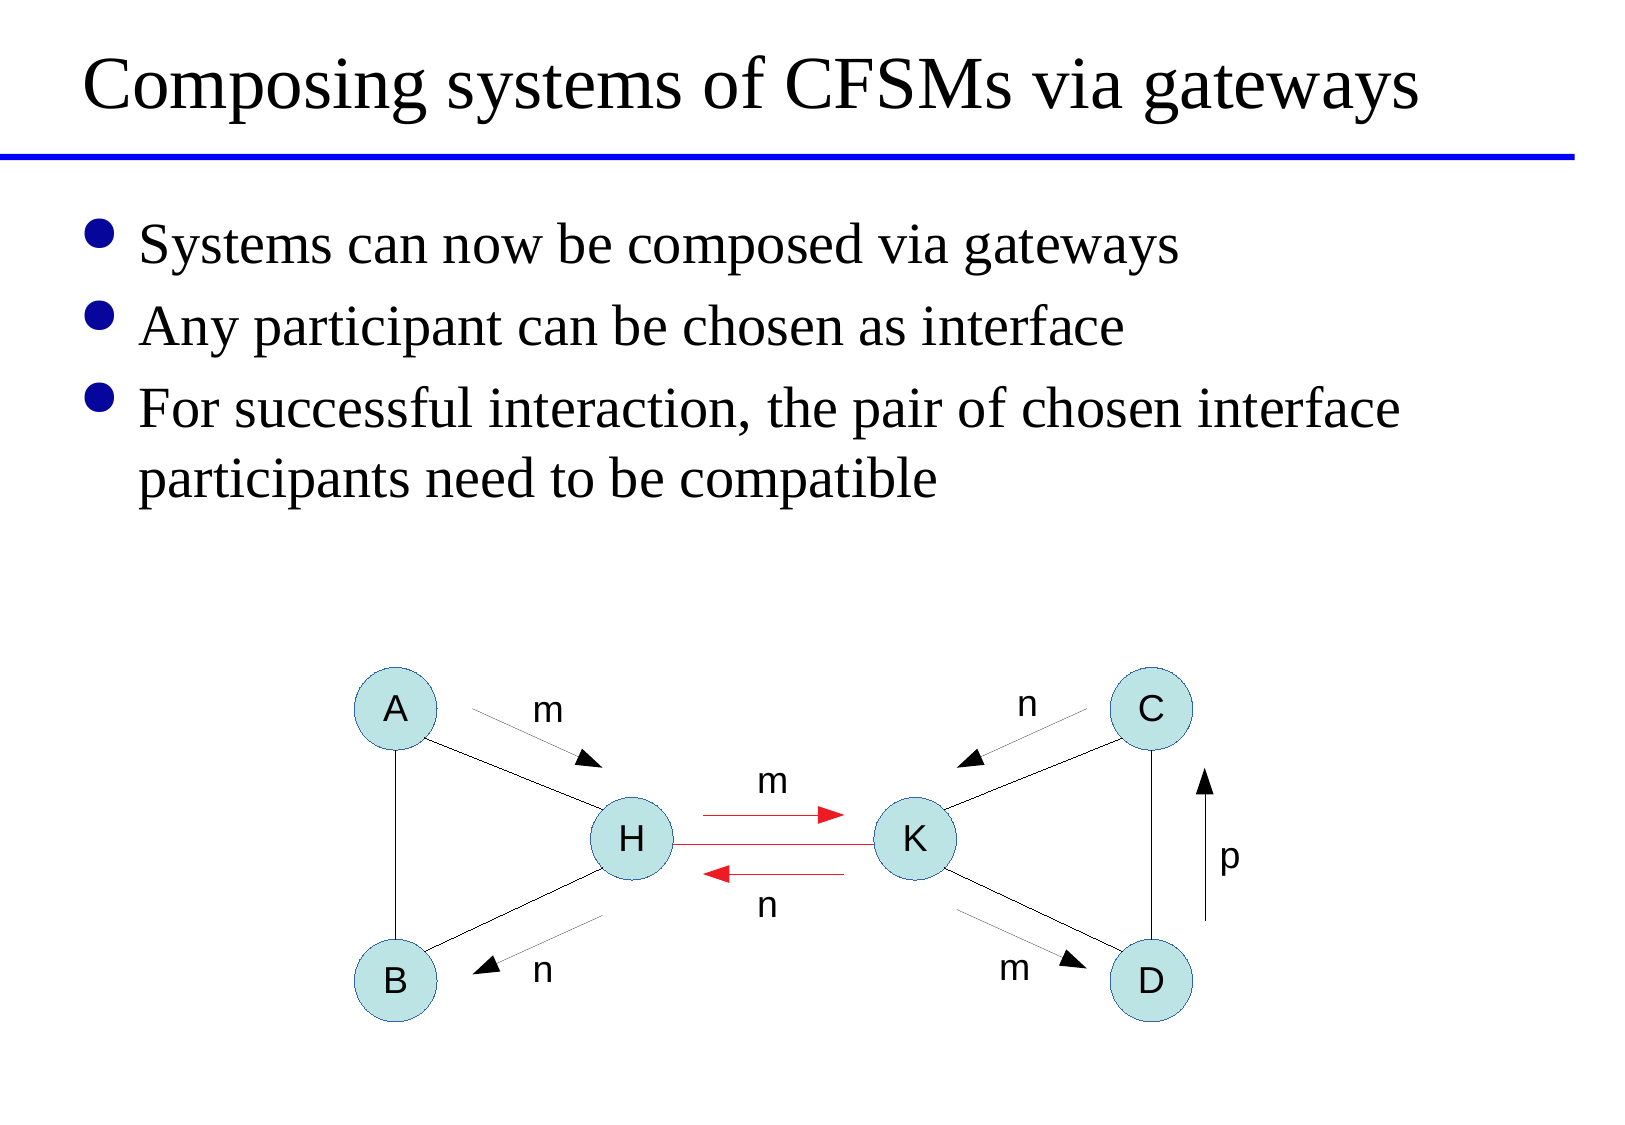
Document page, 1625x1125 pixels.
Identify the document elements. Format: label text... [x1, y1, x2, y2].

text_box K [873, 797, 957, 881]
text_box m [517, 681, 579, 738]
list Systems can now be composed via gateways Any participant can be chosen as interface For successful interaction, the pair of chosen interface participants need to be compatible [67, 198, 1478, 1061]
text_box n [517, 940, 569, 998]
text_box C [1110, 667, 1193, 751]
text_box H [590, 797, 674, 881]
text_box m [984, 939, 1046, 997]
text_box m [742, 752, 804, 809]
text_box n [742, 876, 793, 933]
text_box p [1204, 826, 1256, 884]
title Composing systems of CFSMs via gateways [67, 27, 1544, 131]
text_box B [354, 939, 438, 1022]
text_box D [1110, 939, 1193, 1022]
text_box n [1002, 675, 1053, 733]
text_box A [354, 667, 438, 751]
